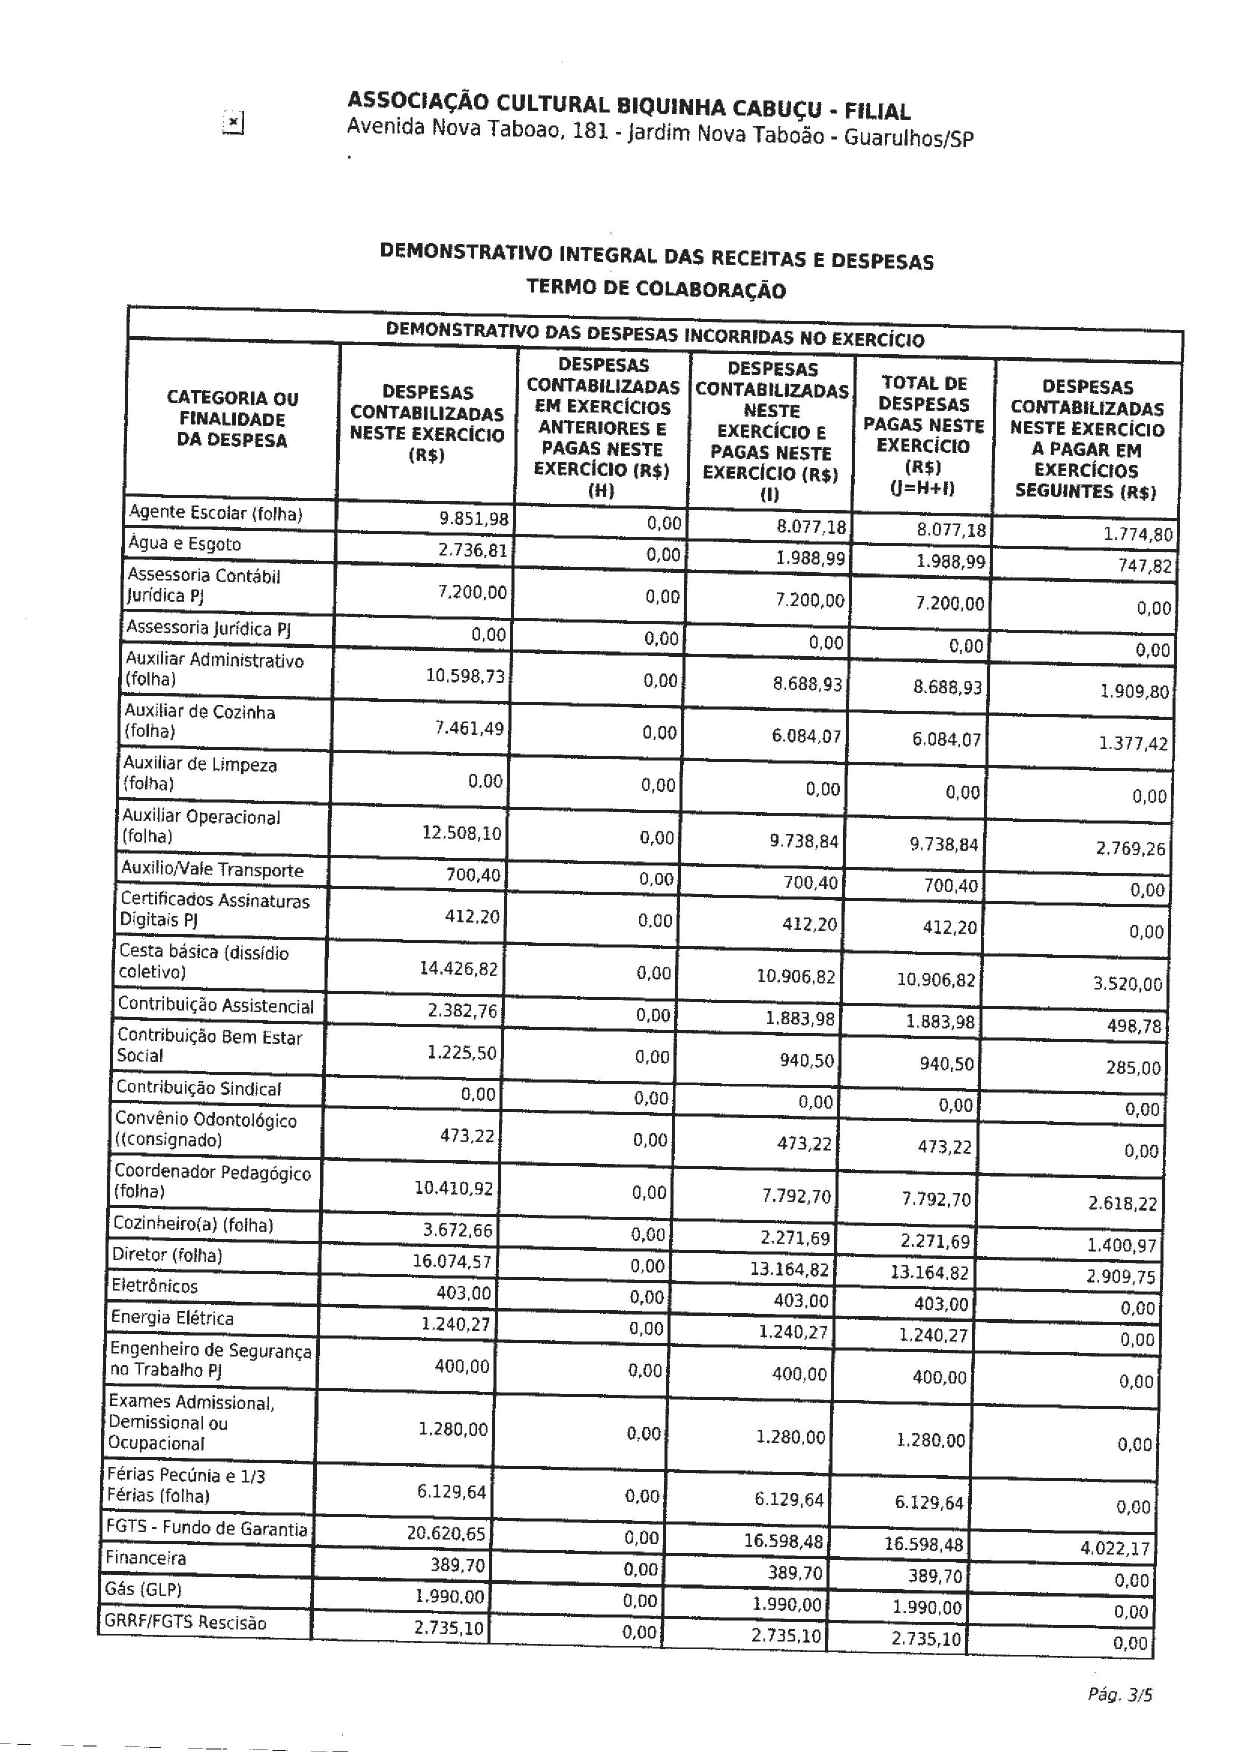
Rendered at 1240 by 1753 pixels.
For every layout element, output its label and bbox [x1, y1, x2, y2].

text_box [0, 2, 1238, 1752]
